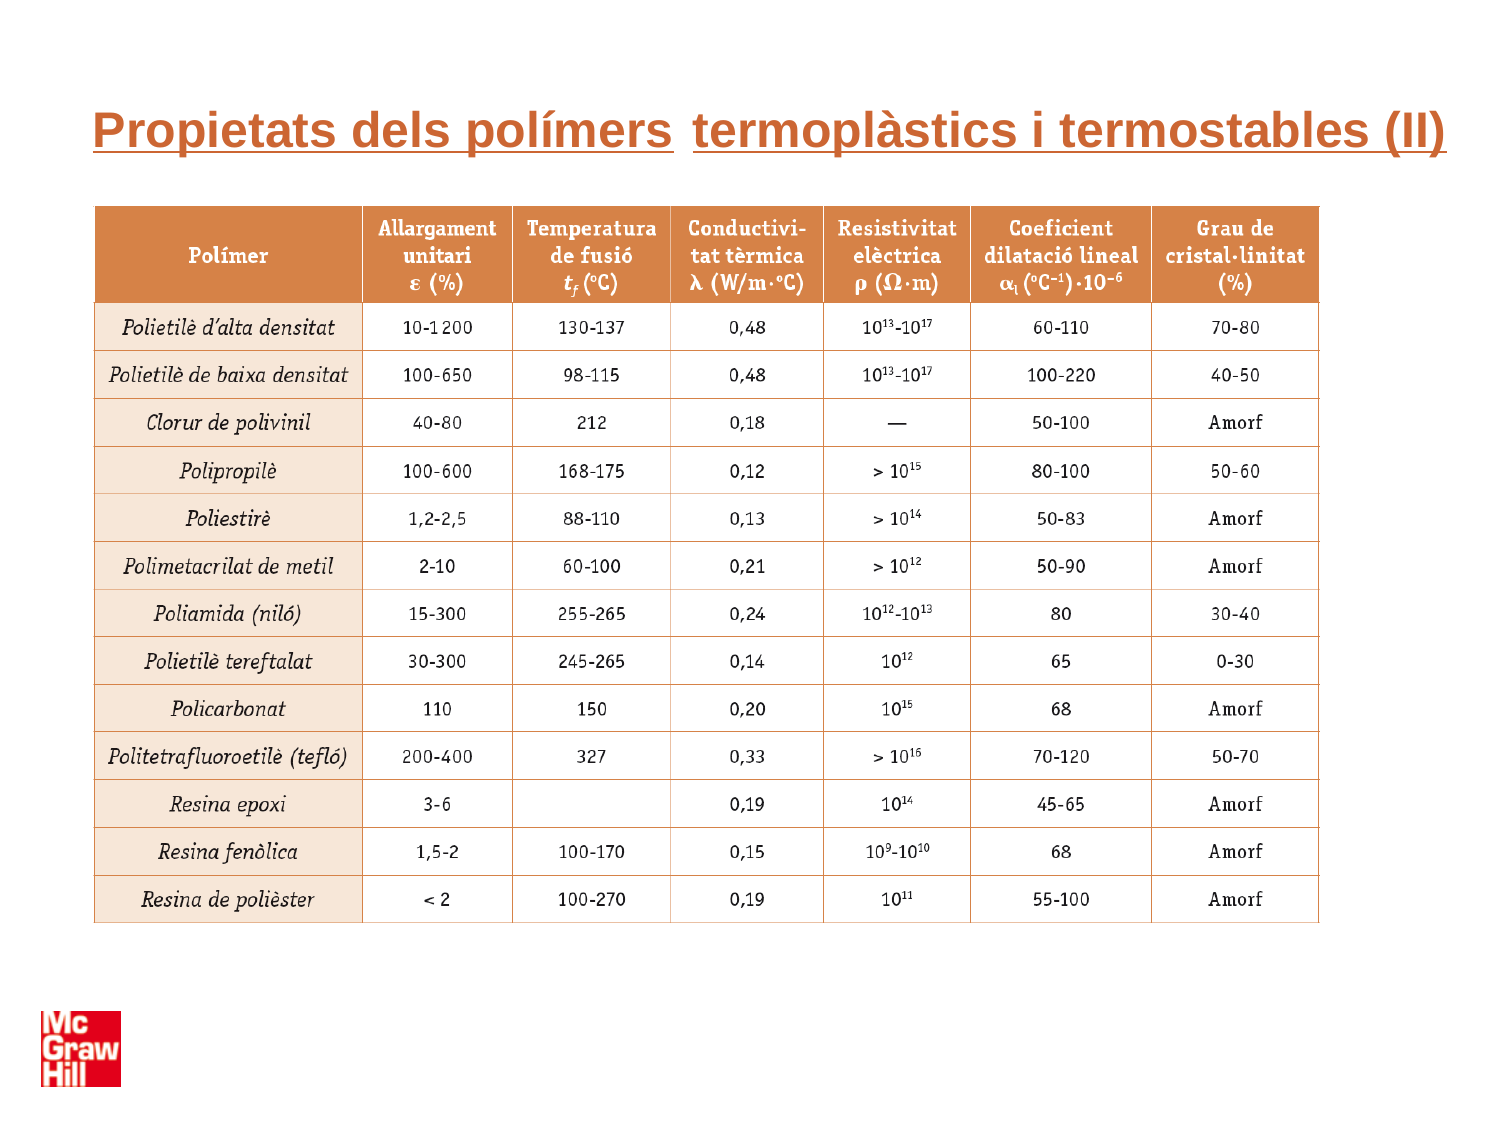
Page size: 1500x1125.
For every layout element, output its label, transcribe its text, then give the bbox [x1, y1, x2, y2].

chart [41, 1011, 121, 1087]
text_box Propietats dels polímers termoplàstics i termostables (II) [78, 90, 1483, 166]
picture [53, 200, 1368, 938]
